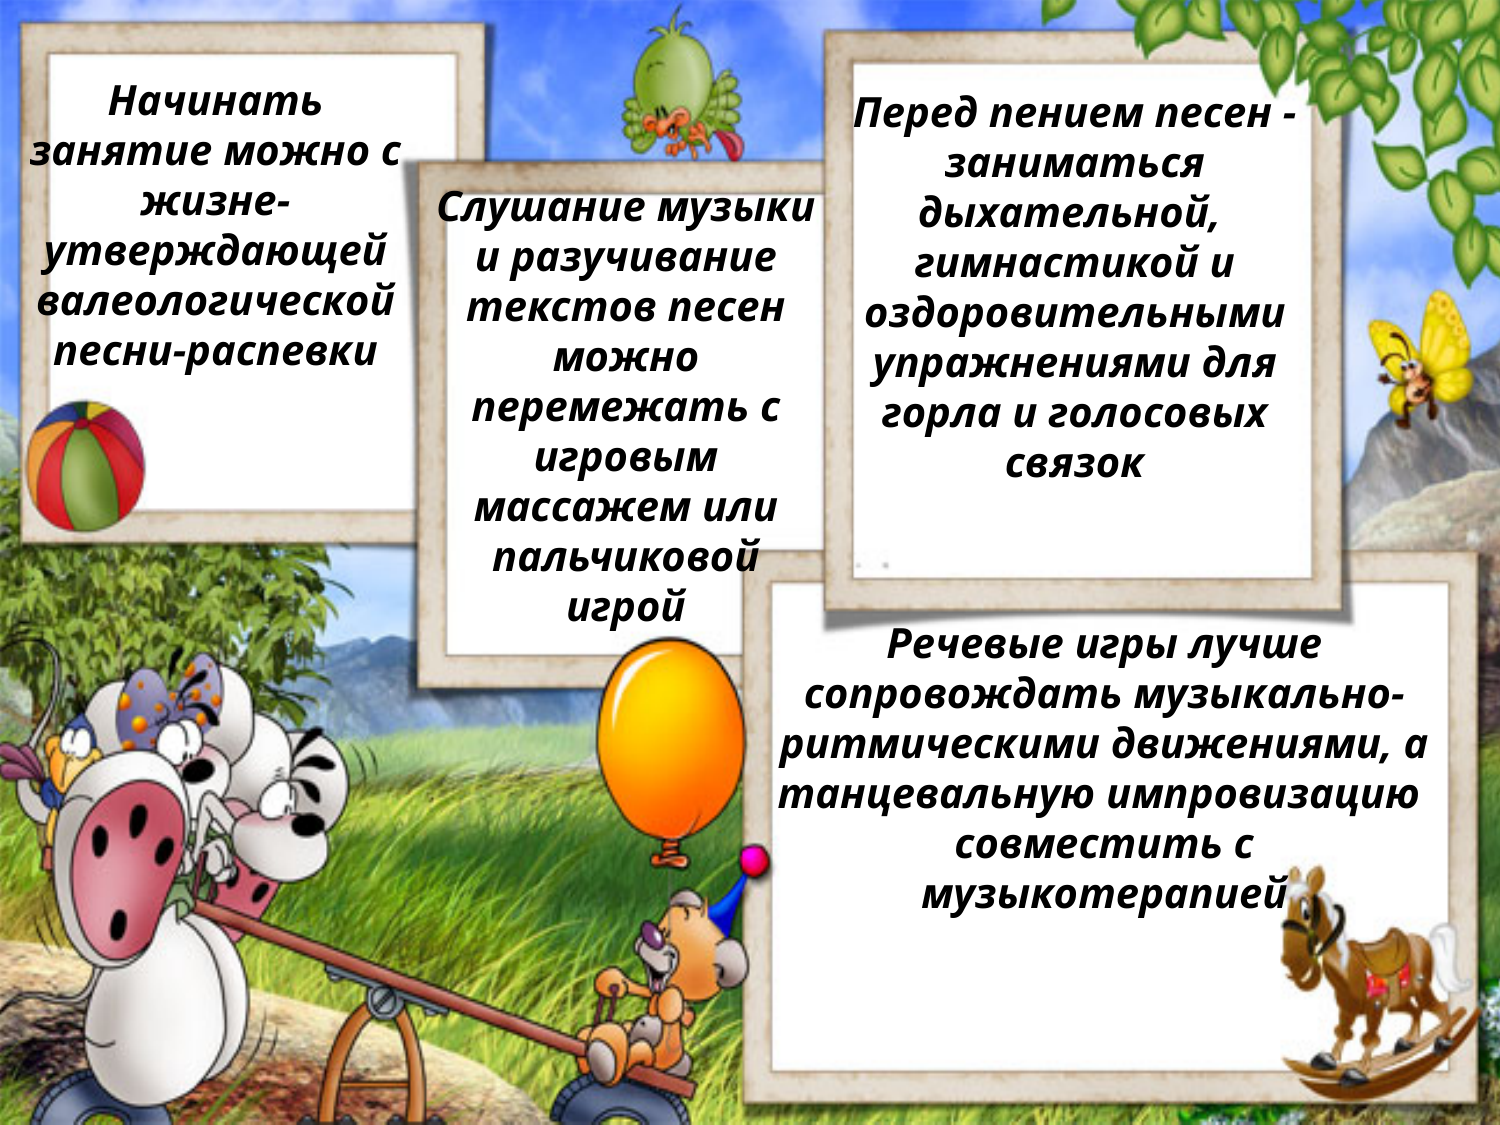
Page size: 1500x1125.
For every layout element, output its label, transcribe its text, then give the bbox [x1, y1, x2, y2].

text_box Речевые игры лучше сопровождать музыкально-ритмическими движениями, а танцевальную импровизацию совместить с музыкотерапией [761, 609, 1447, 925]
text_box Перед пением песен - заниматься дыхательной, гимнастикой и оздоровительными упражнениями для горла и голосовых связок [832, 78, 1317, 494]
text_box Слушание музыки и разучивание текстов песен можно перемежать с игровым массажем или пальчиковой игрой [419, 172, 833, 638]
picture [0, 0, 1500, 1125]
text_box Начинать занятие можно с жизне- утверждающей валеологической песни-распевки [0, 66, 431, 382]
